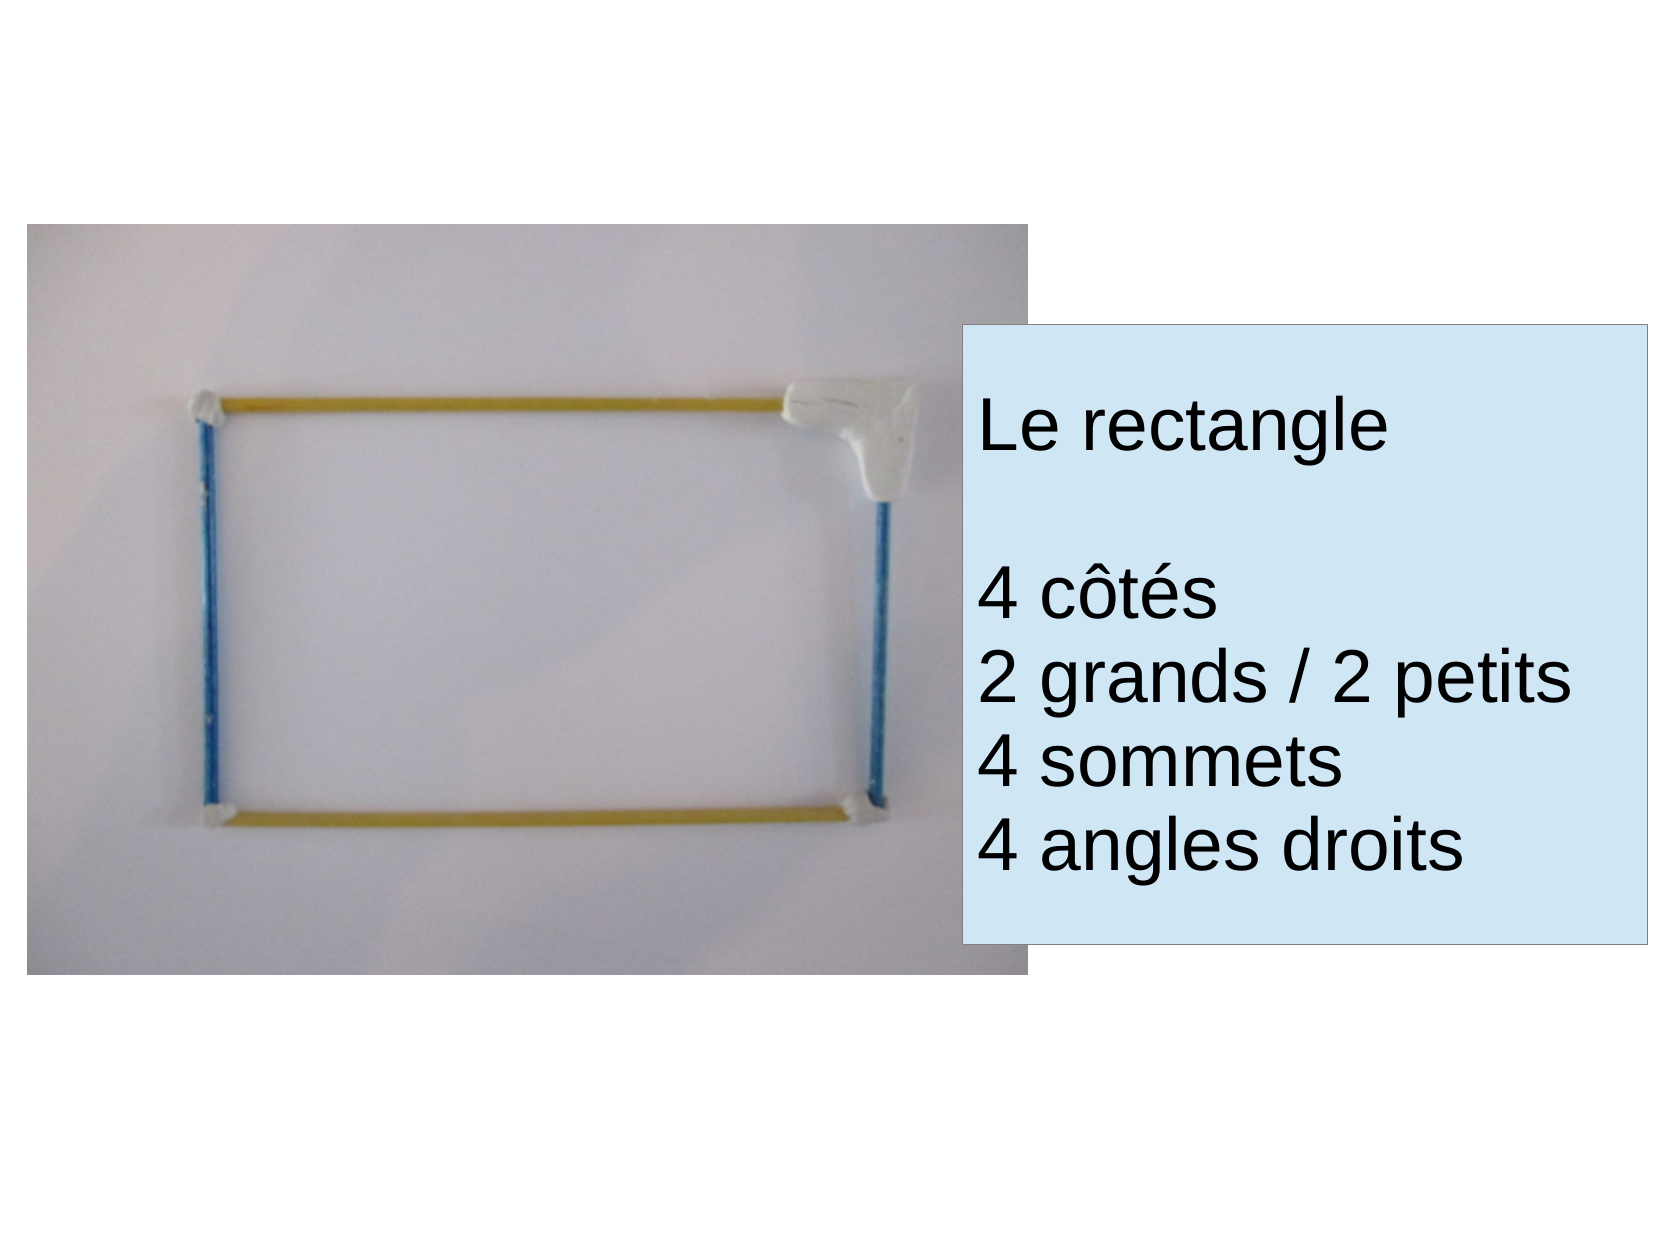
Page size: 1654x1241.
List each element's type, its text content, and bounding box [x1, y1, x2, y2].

picture [27, 224, 1028, 975]
text_box Le rectangle 4 côtés 2 grands / 2 petits 4 sommets 4 angles droits [962, 324, 1648, 945]
